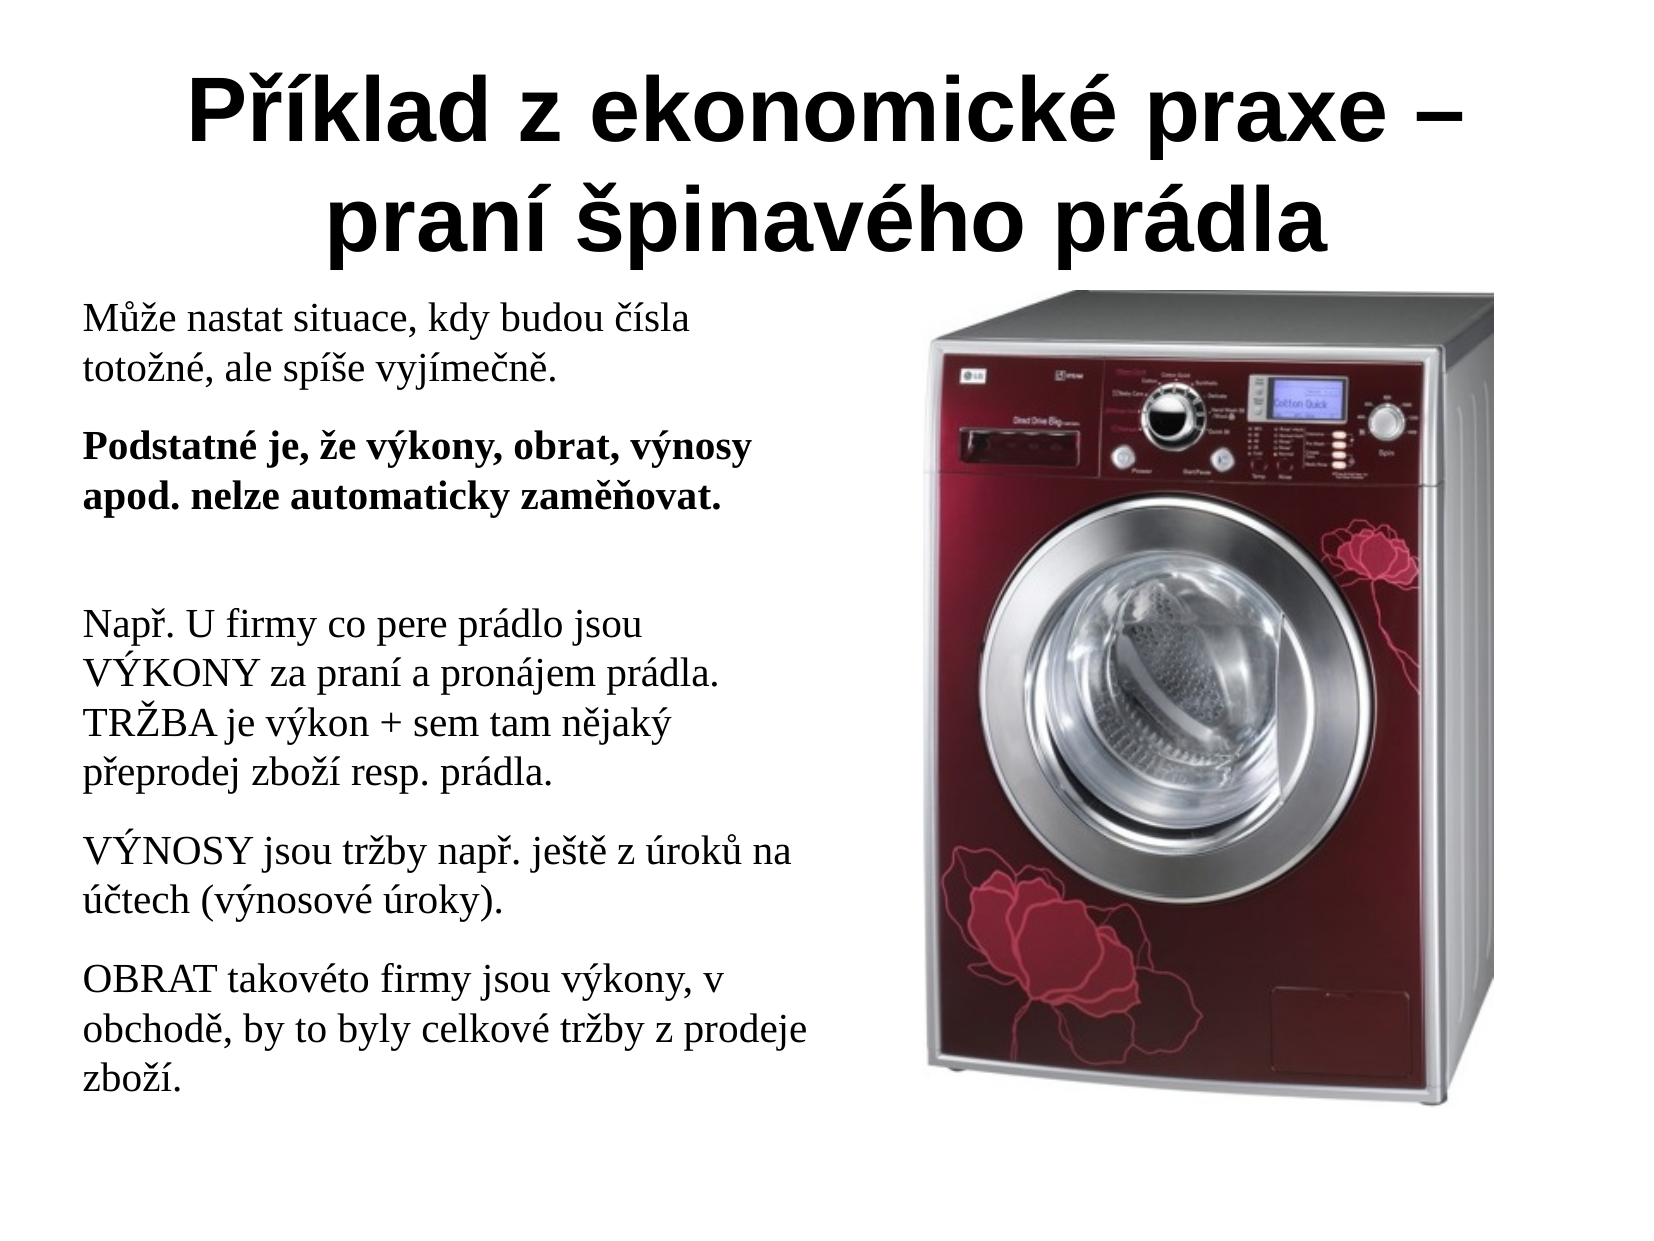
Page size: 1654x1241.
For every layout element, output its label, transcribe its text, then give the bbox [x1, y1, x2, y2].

picture [922, 290, 1494, 1109]
title Příklad z ekonomické praxe – praní špinavého prádla [82, 49, 1571, 257]
list Může nastat situace, kdy budou čísla totožné, ale spíše vyjímečně. Podstatné je, že výkony, obrat, výnosy apod. nelze automaticky zaměňovat. Např. U firmy co pere prádlo jsou VÝKONY za praní a pronájem prádla. TRŽBA je výkon + sem tam nějaký přeprodej zboží resp. prádla. VÝNOSY jsou tržby např. ještě z úroků na účtech (výnosové úroky). OBRAT takovéto firmy jsou výkony, v obchodě, by to byly celkové tržby z prodeje zboží. [82, 290, 809, 1109]
